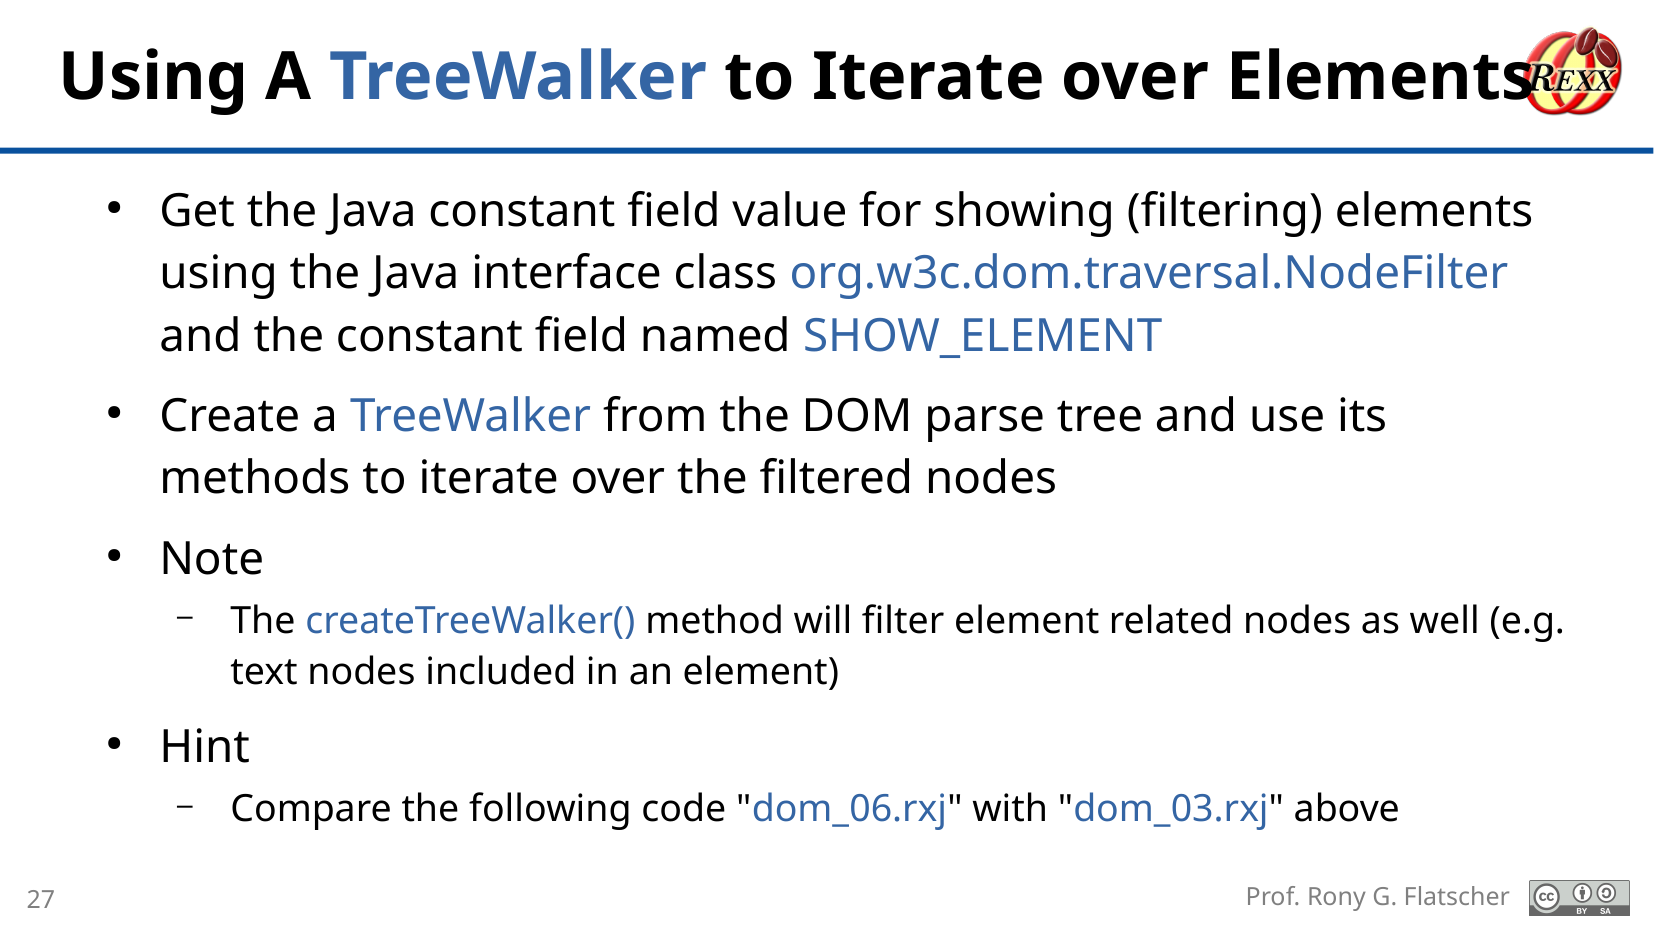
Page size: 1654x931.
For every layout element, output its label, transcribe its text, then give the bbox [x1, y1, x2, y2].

list Get the Java constant field value for showing (filtering) elements using the Java interface class org.w3c.dom.traversal.NodeFilter and the constant field named SHOW_ELEMENT Create a TreeWalker from the DOM parse tree and use its methods to iterate over the filtered nodes Note The createTreeWalker() method will filter element related nodes as well (e.g. text nodes included in an element) Hint Compare the following code "dom_06.rxj" with "dom_03.rxj" above [88, 177, 1577, 857]
title Using A TreeWalker to Iterate over Elements [0, 0, 1625, 148]
